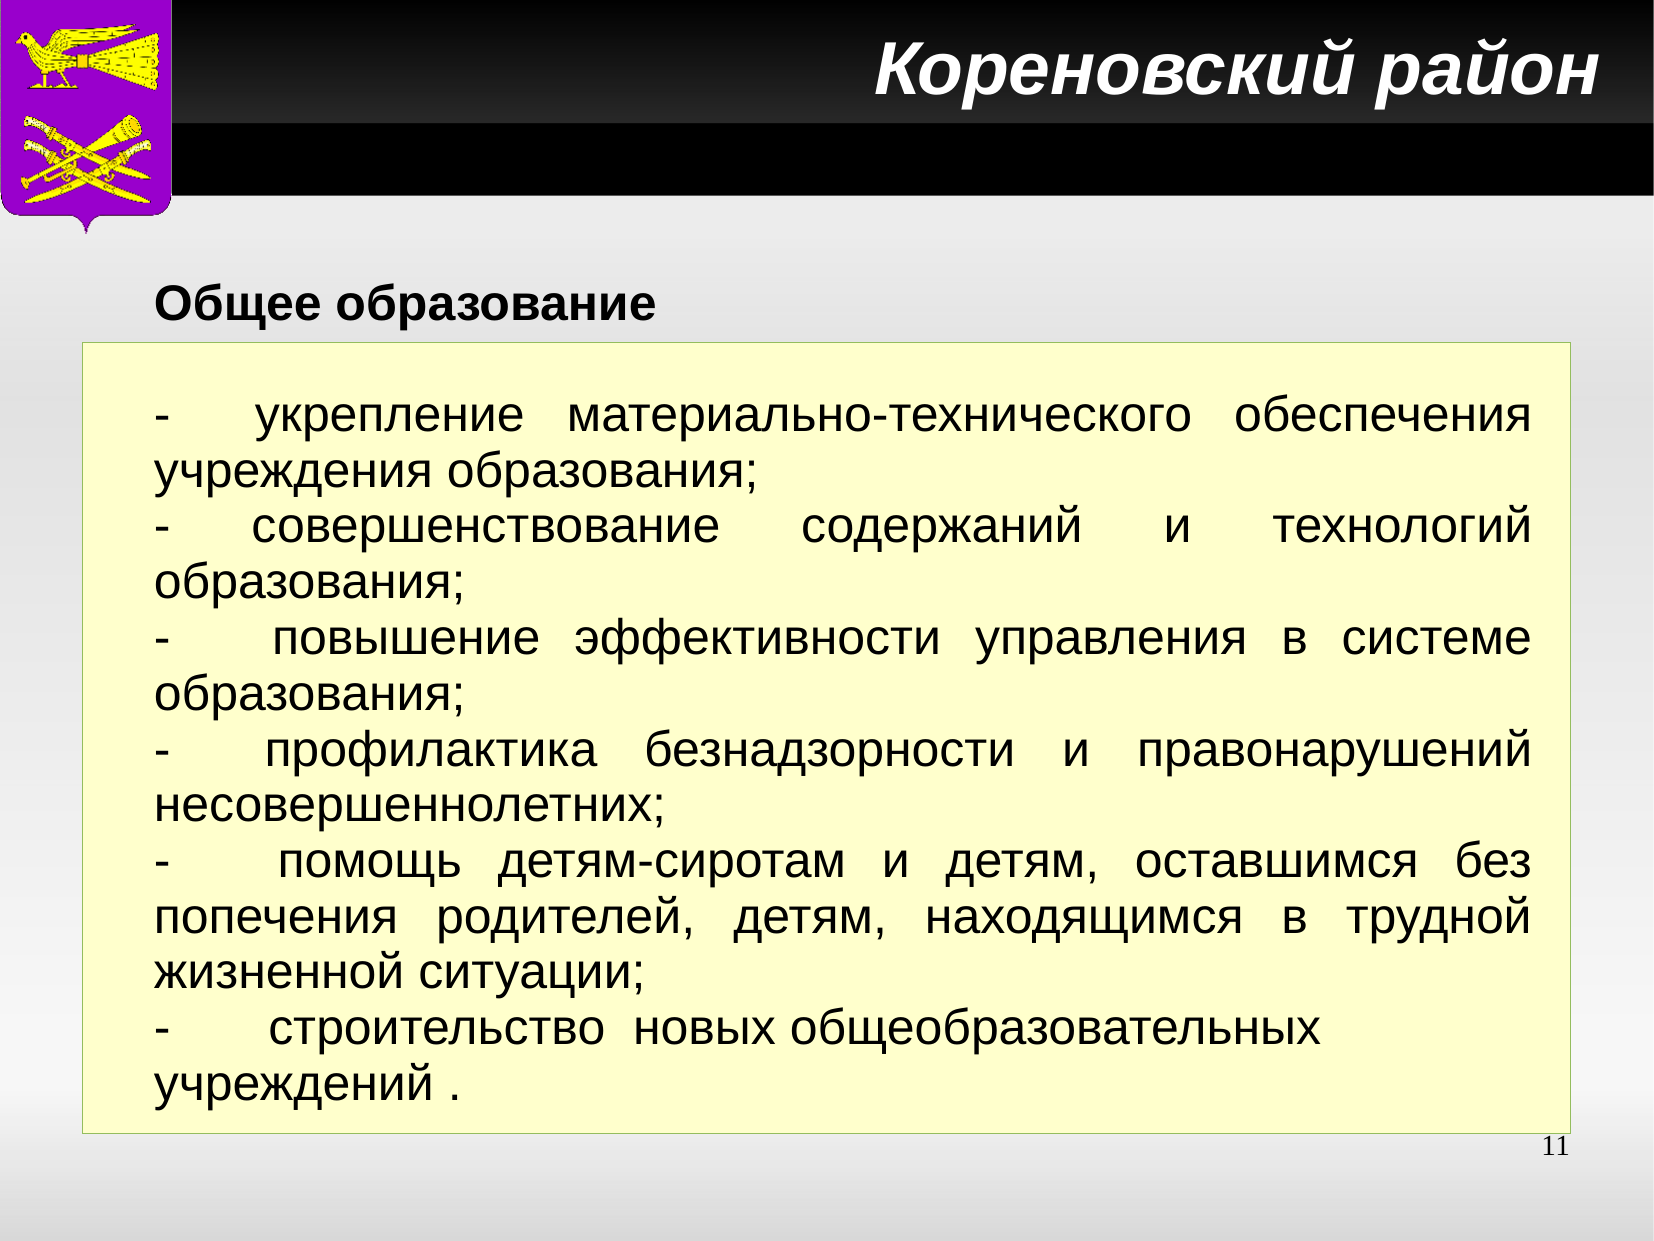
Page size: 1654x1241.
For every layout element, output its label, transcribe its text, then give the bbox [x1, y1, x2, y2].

text_box [82, 342, 1571, 1134]
picture [0, 0, 1654, 1241]
text_box Общее образование - укрепление материально-технического обеспечения учреждения образования; - совершенствование содержаний и технологий образования; - повышение эффективности управления в системе образования; - профилактика безнадзорности и правонарушений несовершеннолетних; - помощь детям-сиротам и детям, оставшимся без попечения родителей, детям, находящимся в трудной жизненной ситуации; - строительство новых общеобразовательных учреждений . [139, 267, 1548, 1119]
text_box Кореновский район [797, 19, 1617, 119]
